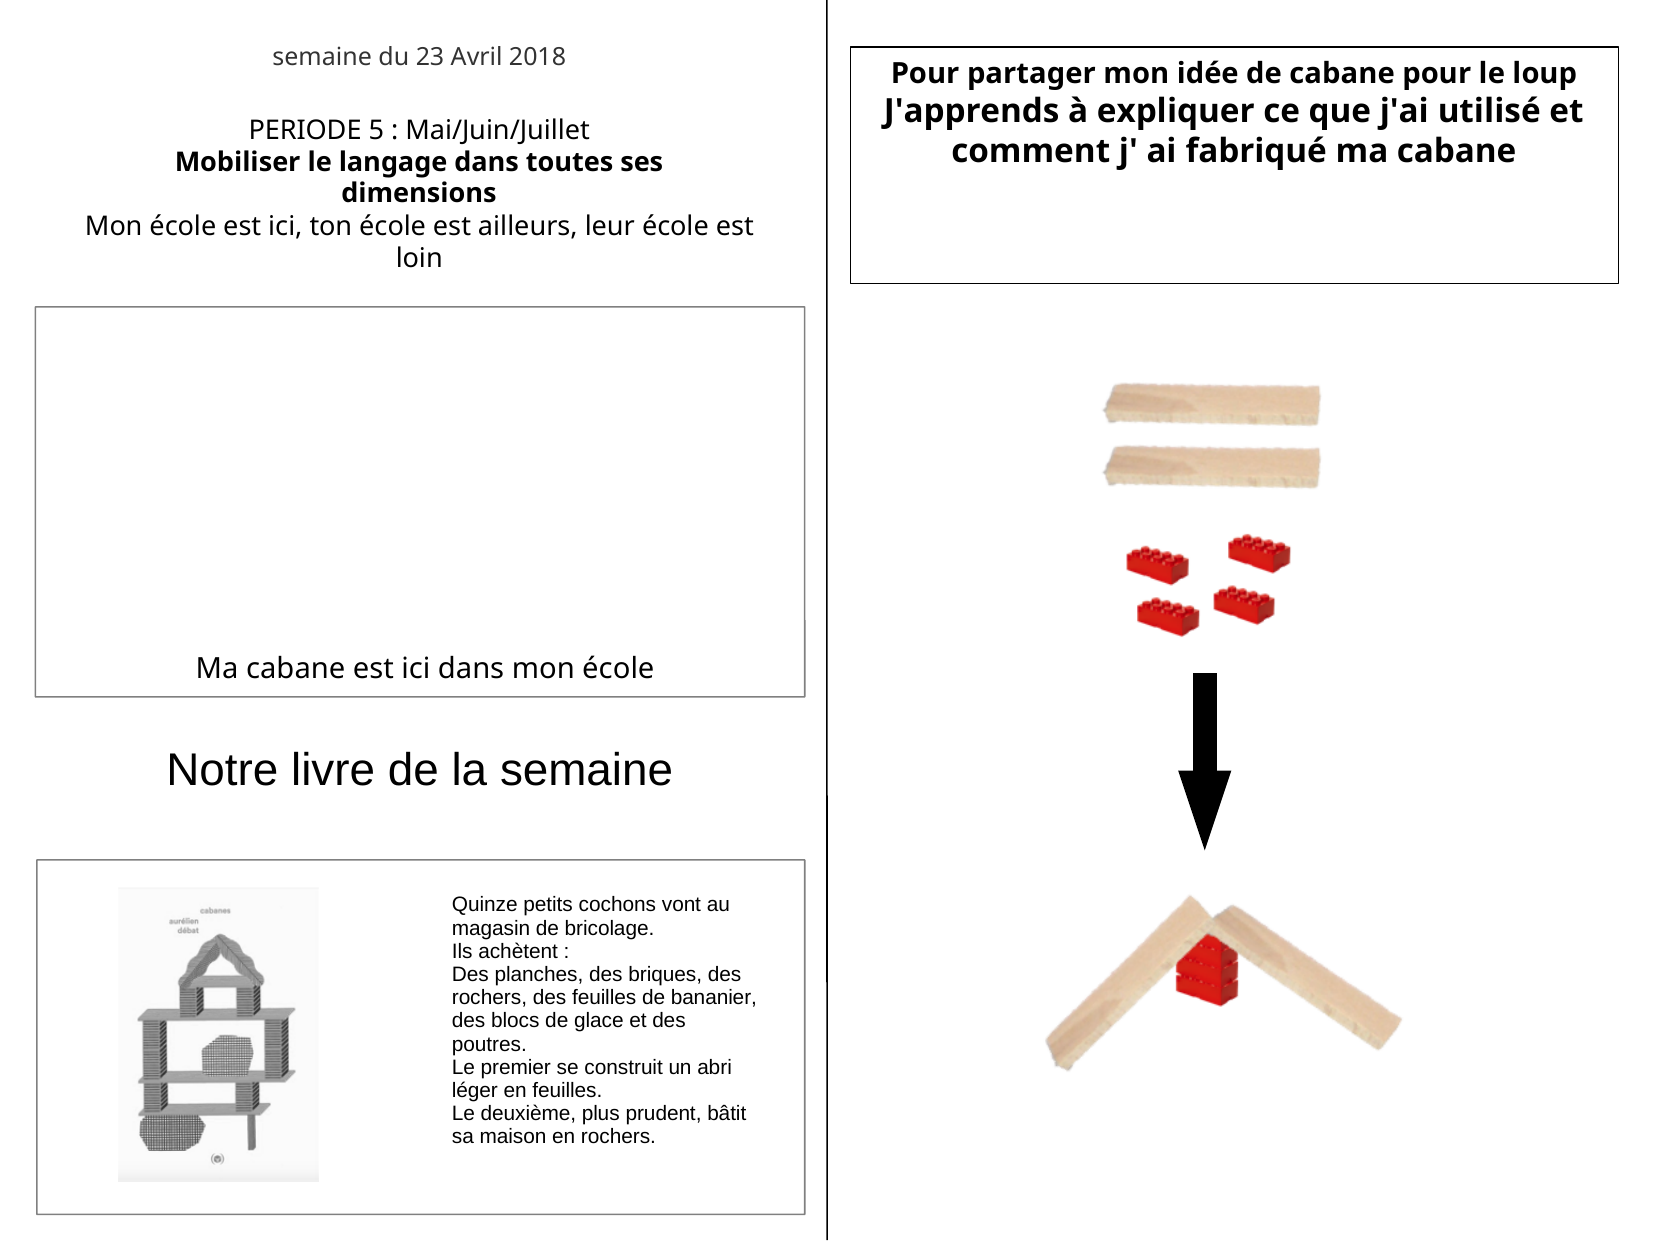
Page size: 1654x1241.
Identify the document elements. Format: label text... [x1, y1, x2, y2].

text_box Mon école est ici, ton école est ailleurs, leur école est loin [47, 200, 792, 306]
text_box PERIODE 5 : Mai/Juin/Juillet Mobiliser le langage dans toutes ses dimensions [82, 106, 756, 200]
text_box Quinze petits cochons vont au magasin de bricolage. Ils achètent : Des planches, des briques, des rochers, des feuilles de bananier, des blocs de glace et des poutres. Le premier se construit un abri léger en feuilles. Le deuxième, plus prudent, bâtit sa maison en rochers. [437, 885, 780, 1110]
picture [1074, 335, 1359, 674]
text_box Ma cabane est ici dans mon école [70, 644, 780, 725]
text_box Notre livre de la semaine [35, 734, 805, 898]
text_box Pour partager mon idée de cabane pour le loup J'apprends à expliquer ce que j'ai utilisé et comment j' ai fabriqué ma cabane [850, 47, 1619, 284]
text_box semaine du 23 Avril 2018 [59, 35, 780, 119]
picture [118, 887, 319, 1182]
picture [1015, 826, 1431, 1119]
text_box [35, 306, 805, 697]
